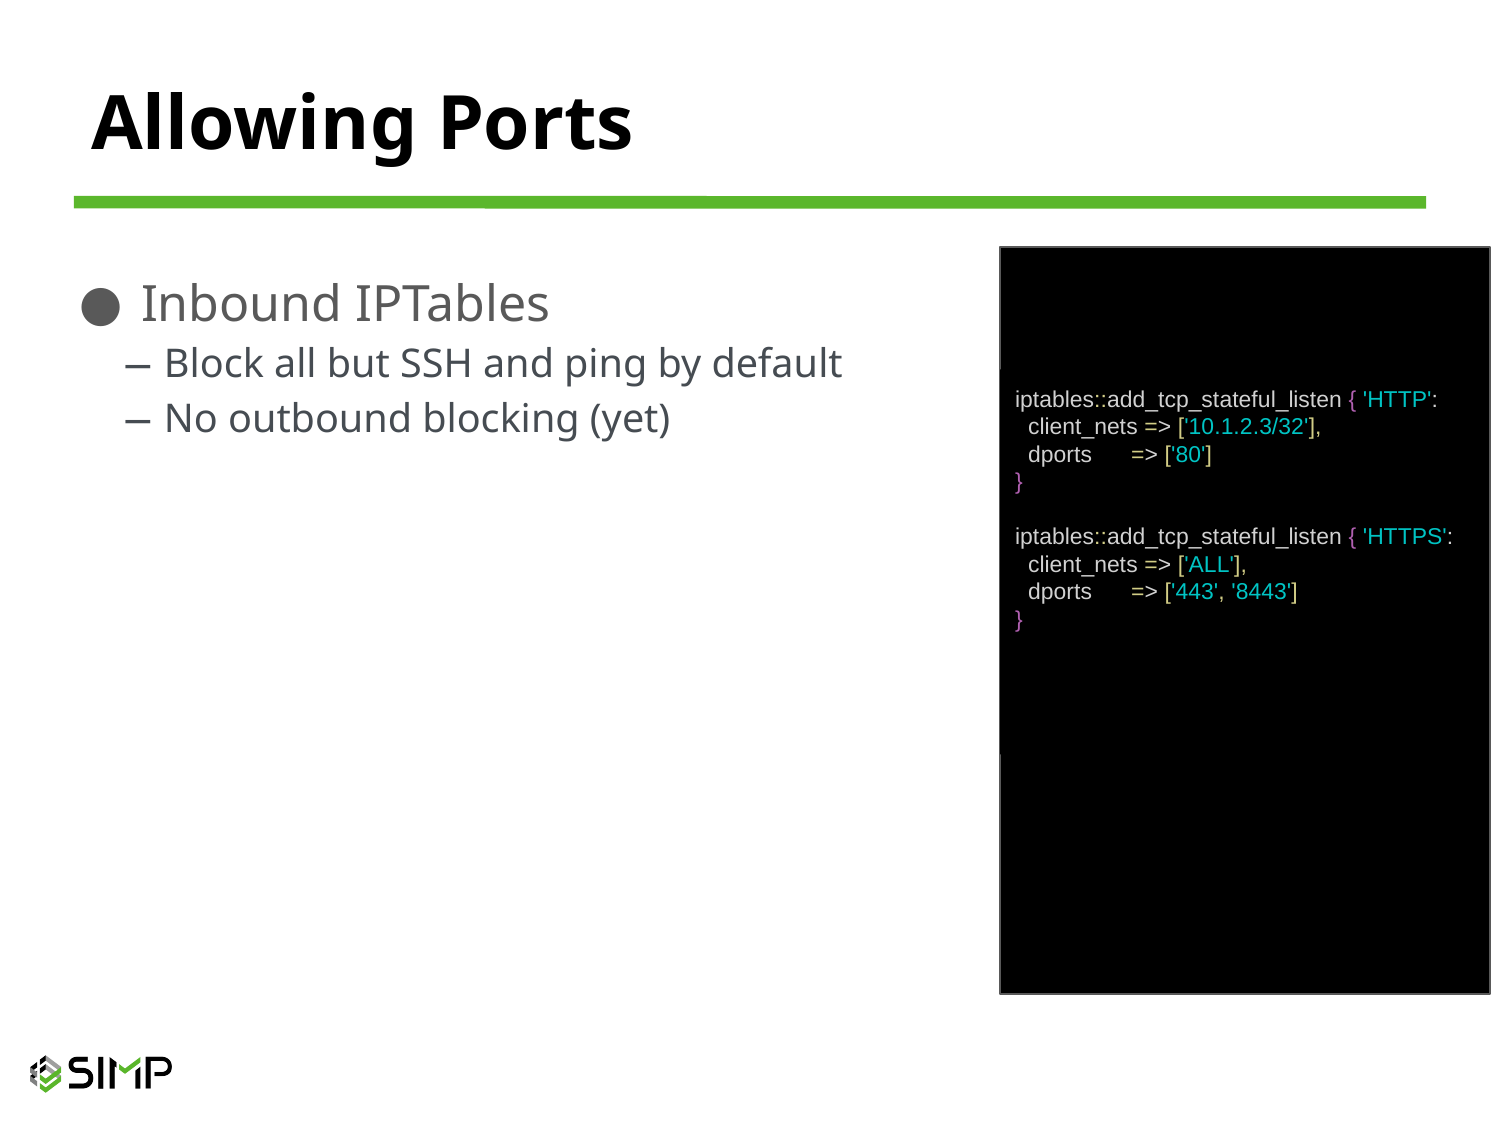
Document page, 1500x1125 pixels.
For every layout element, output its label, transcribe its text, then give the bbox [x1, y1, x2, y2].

text_box iptables::add_tcp_stateful_listen { 'HTTP': client_nets => ['10.1.2.3/32'], dports => ['80'] } iptables::add_tcp_stateful_listen { 'HTTPS': client_nets => ['ALL'], dports => ['443', '8443'] } [1000, 369, 1482, 755]
list Inbound IPTables Block all but SSH and ping by default No outbound blocking (yet) [51, 246, 1000, 995]
title Allowing Ports [76, 59, 1429, 185]
text_box [1000, 246, 1490, 995]
picture [30, 1055, 172, 1093]
